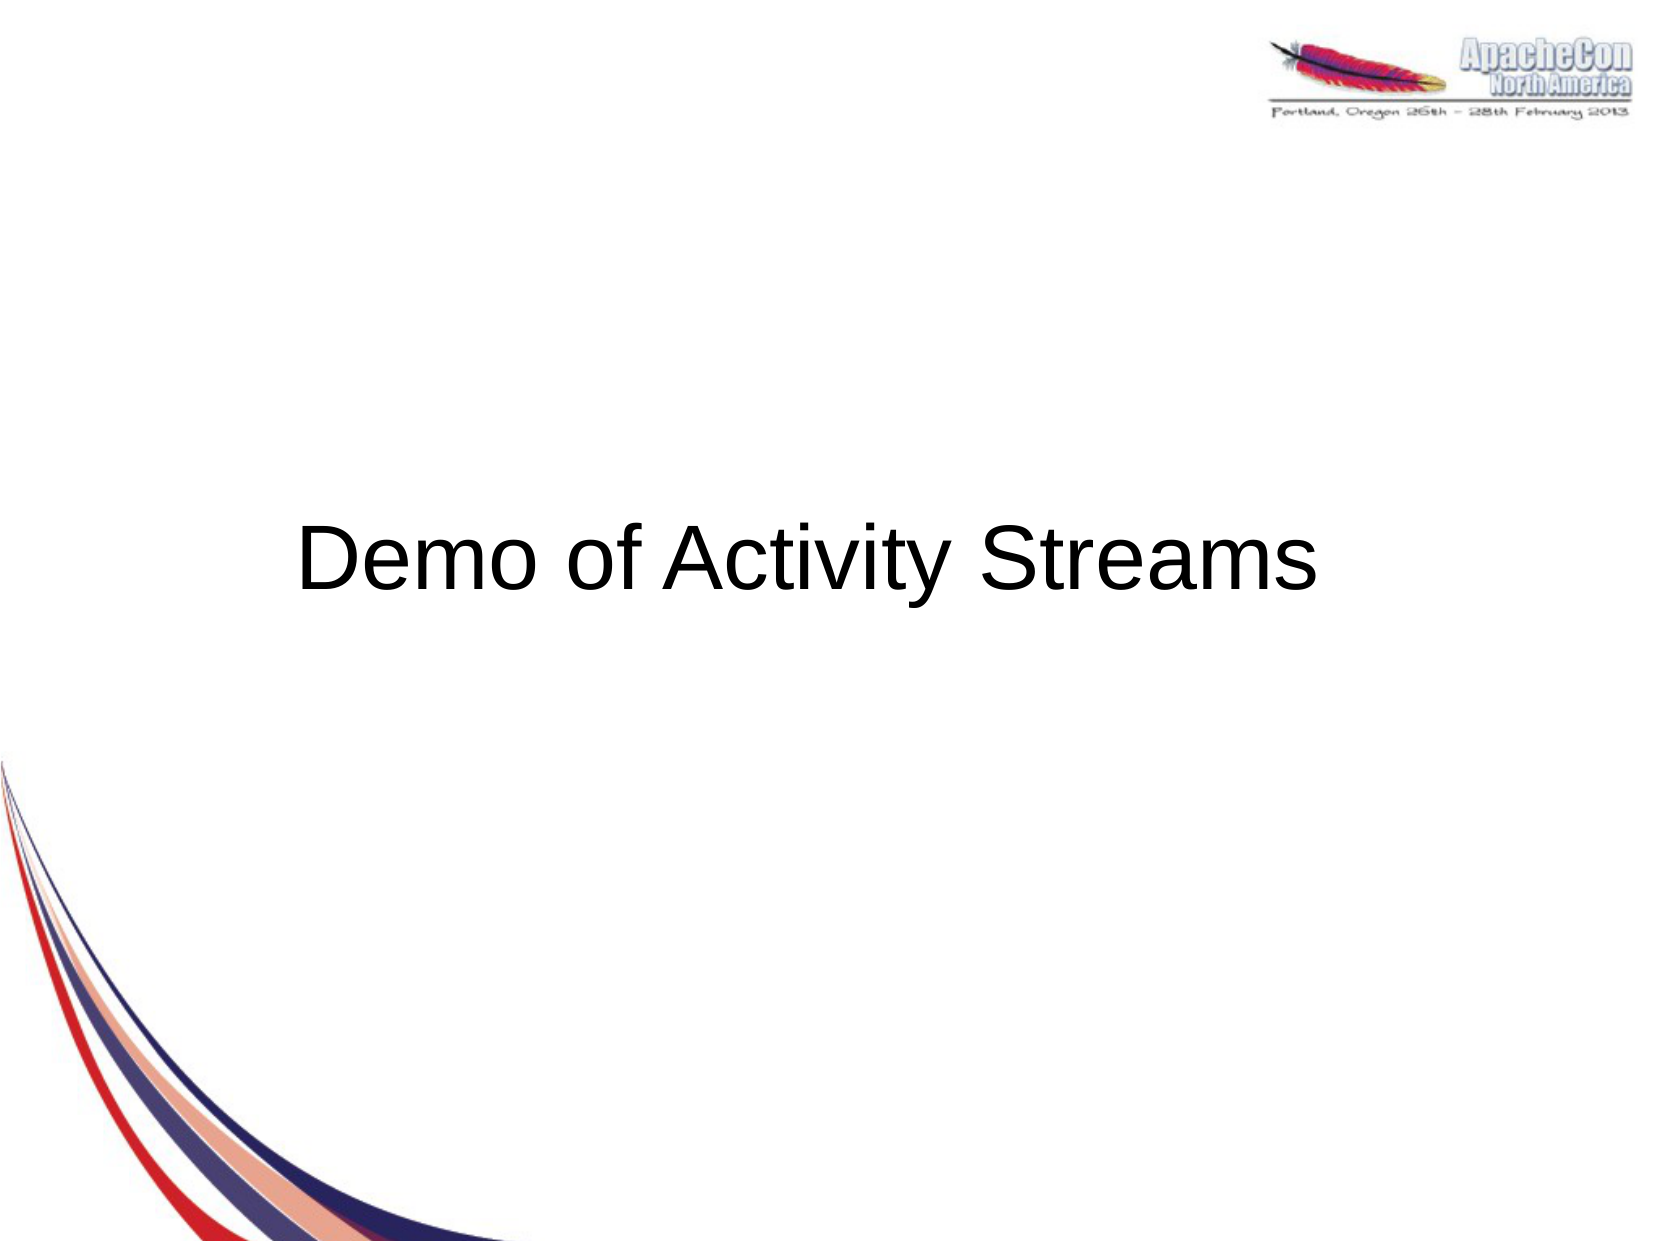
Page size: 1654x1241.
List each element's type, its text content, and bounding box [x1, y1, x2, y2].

picture [0, 0, 1654, 1241]
title Demo of Activity Streams [295, 501, 1654, 615]
